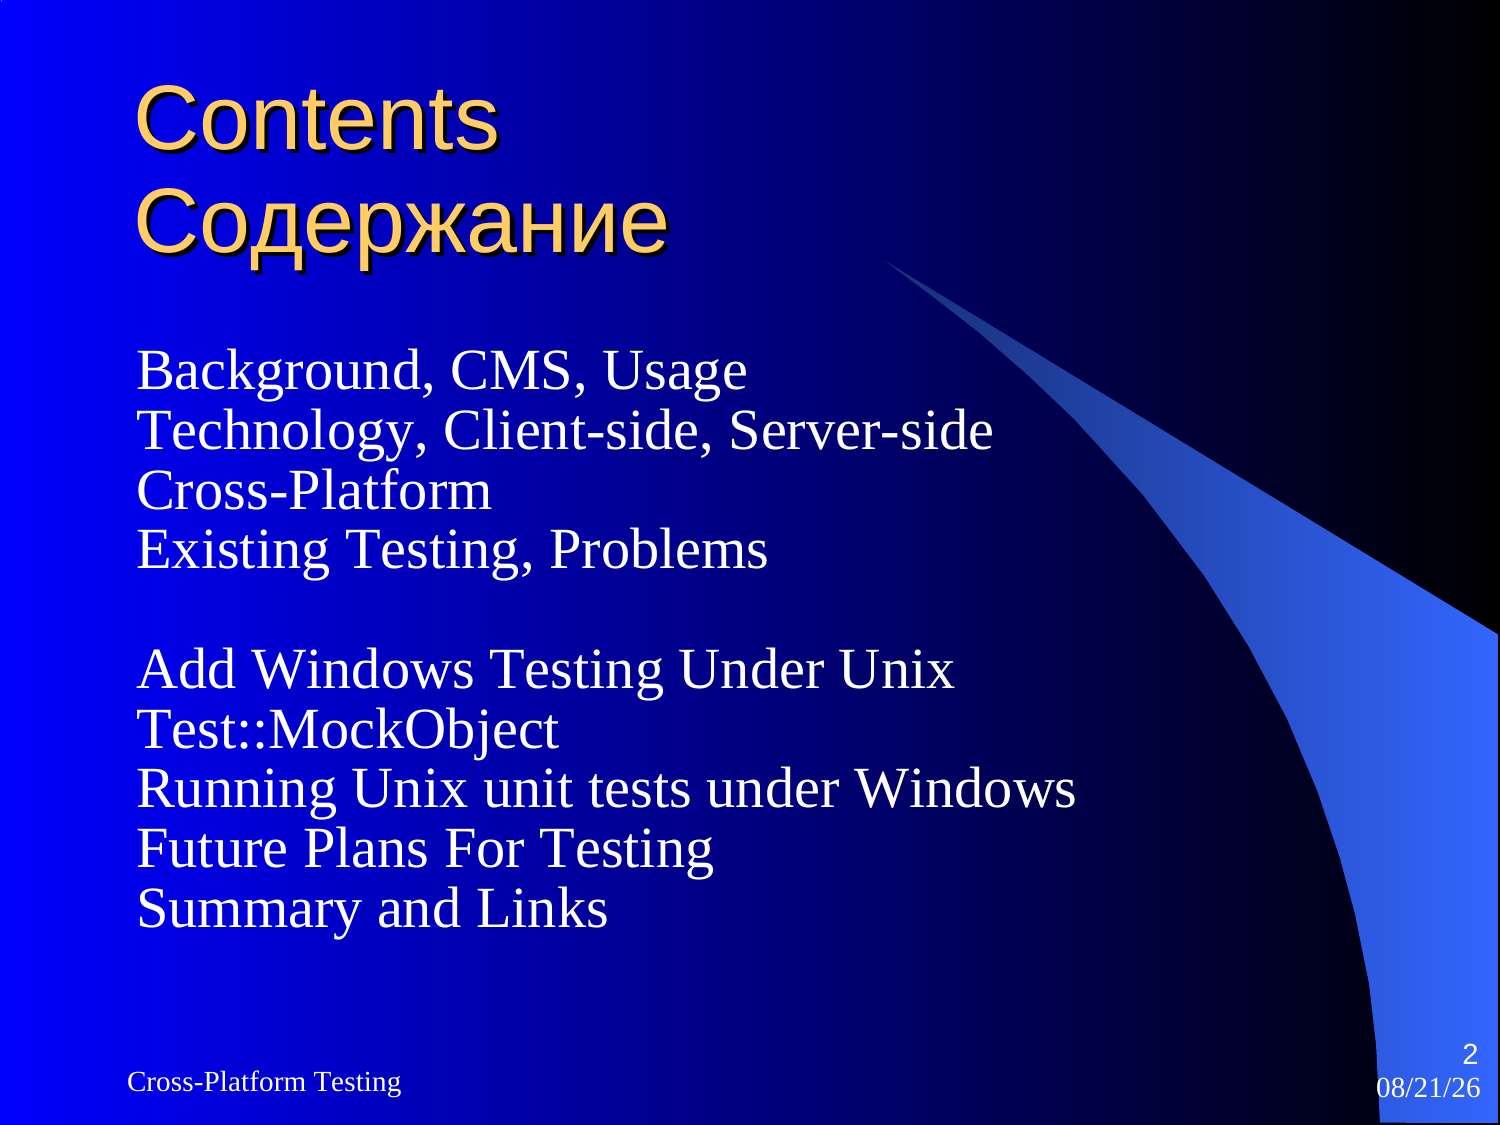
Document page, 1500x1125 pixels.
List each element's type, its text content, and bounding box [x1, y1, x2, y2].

title Contents Содержание [118, 59, 1444, 280]
list Background, CMS, Usage Technology, Client-side, Server-side Cross-Platform Existing Testing, Problems Add Windows Testing Under Unix Test::MockObject Running Unix unit tests under Windows Future Plans For Testing Summary and Links [106, 267, 1382, 998]
